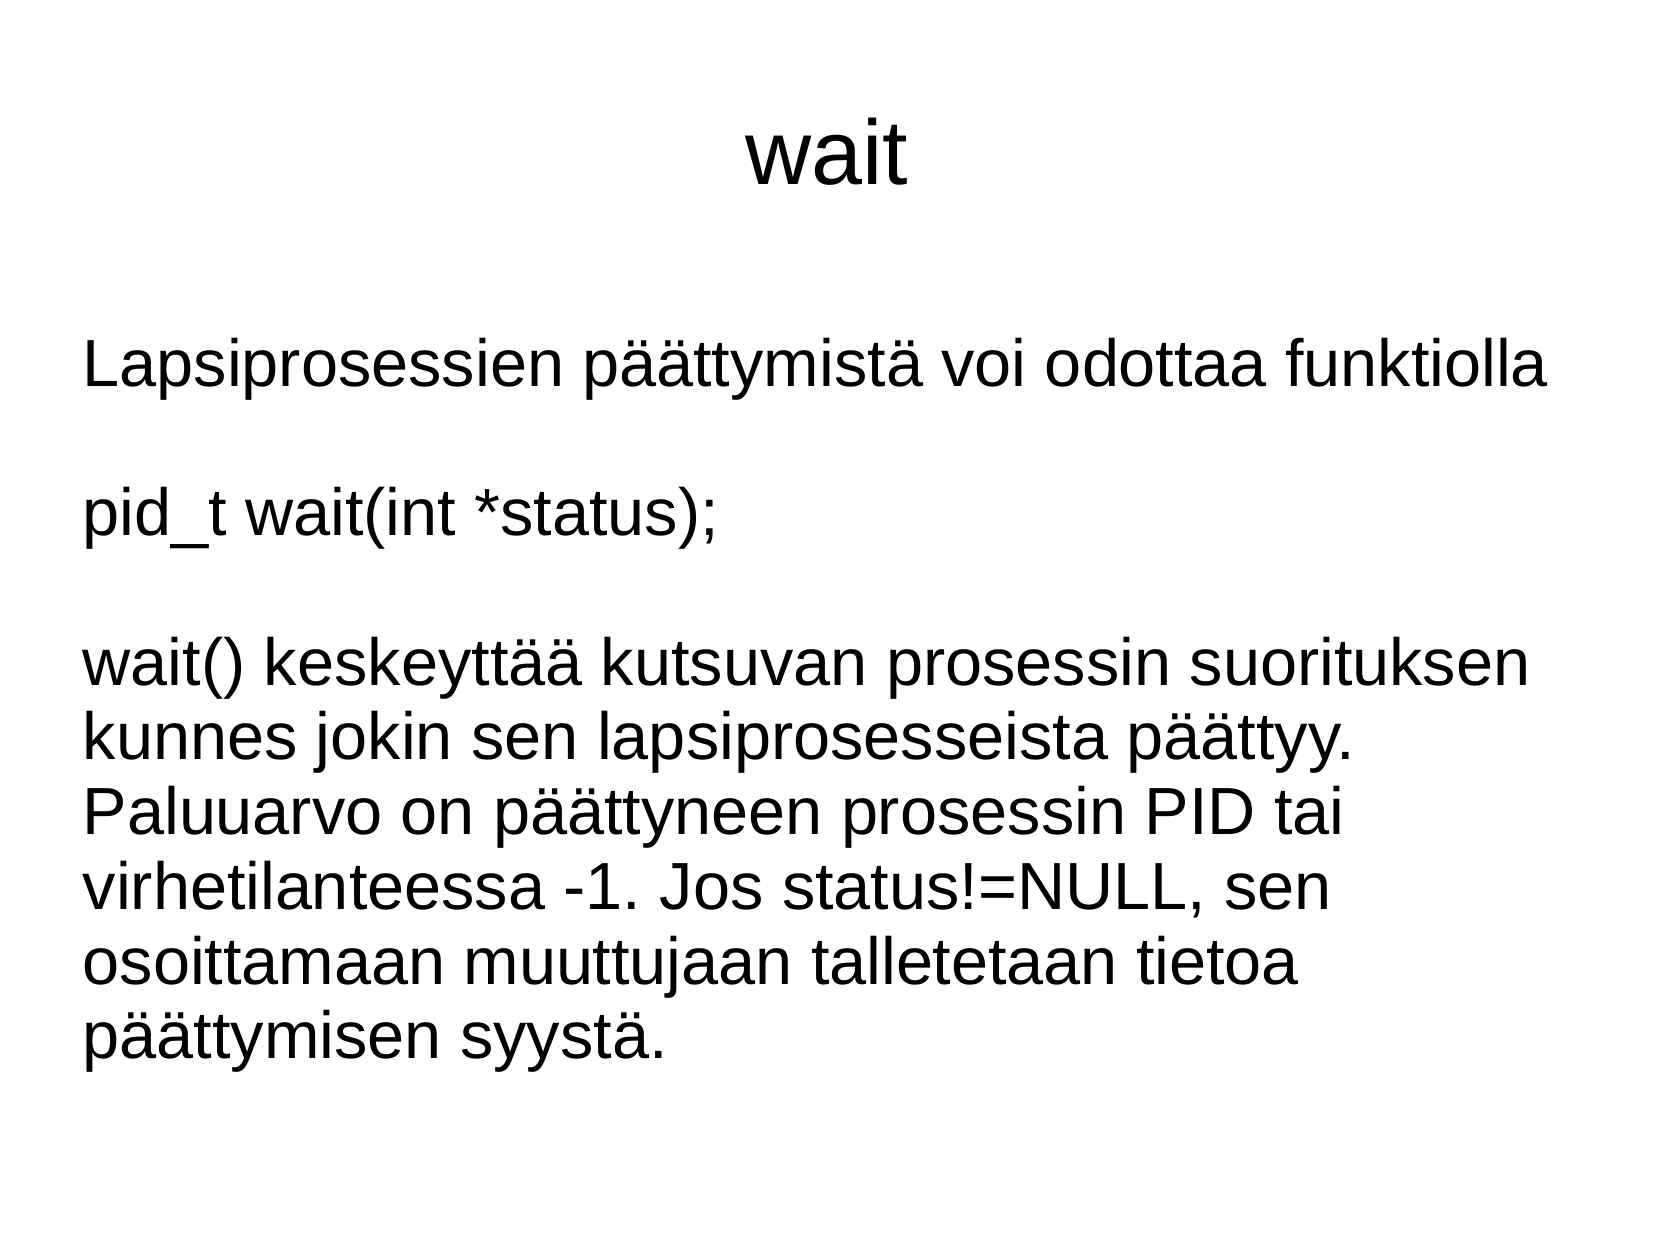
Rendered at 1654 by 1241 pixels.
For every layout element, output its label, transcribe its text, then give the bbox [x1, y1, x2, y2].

title wait [82, 56, 1571, 250]
subtitle Lapsiprosessien päättymistä voi odottaa funktiolla pid_t wait(int *status); wait() keskeyttää kutsuvan prosessin suorituksen kunnes jokin sen lapsiprosesseista päättyy. Paluuarvo on päättyneen prosessin PID tai virhetilanteessa -1. Jos status!=NULL, sen osoittamaan muuttujaan talletetaan tietoa päättymisen syystä. [82, 297, 1571, 1102]
